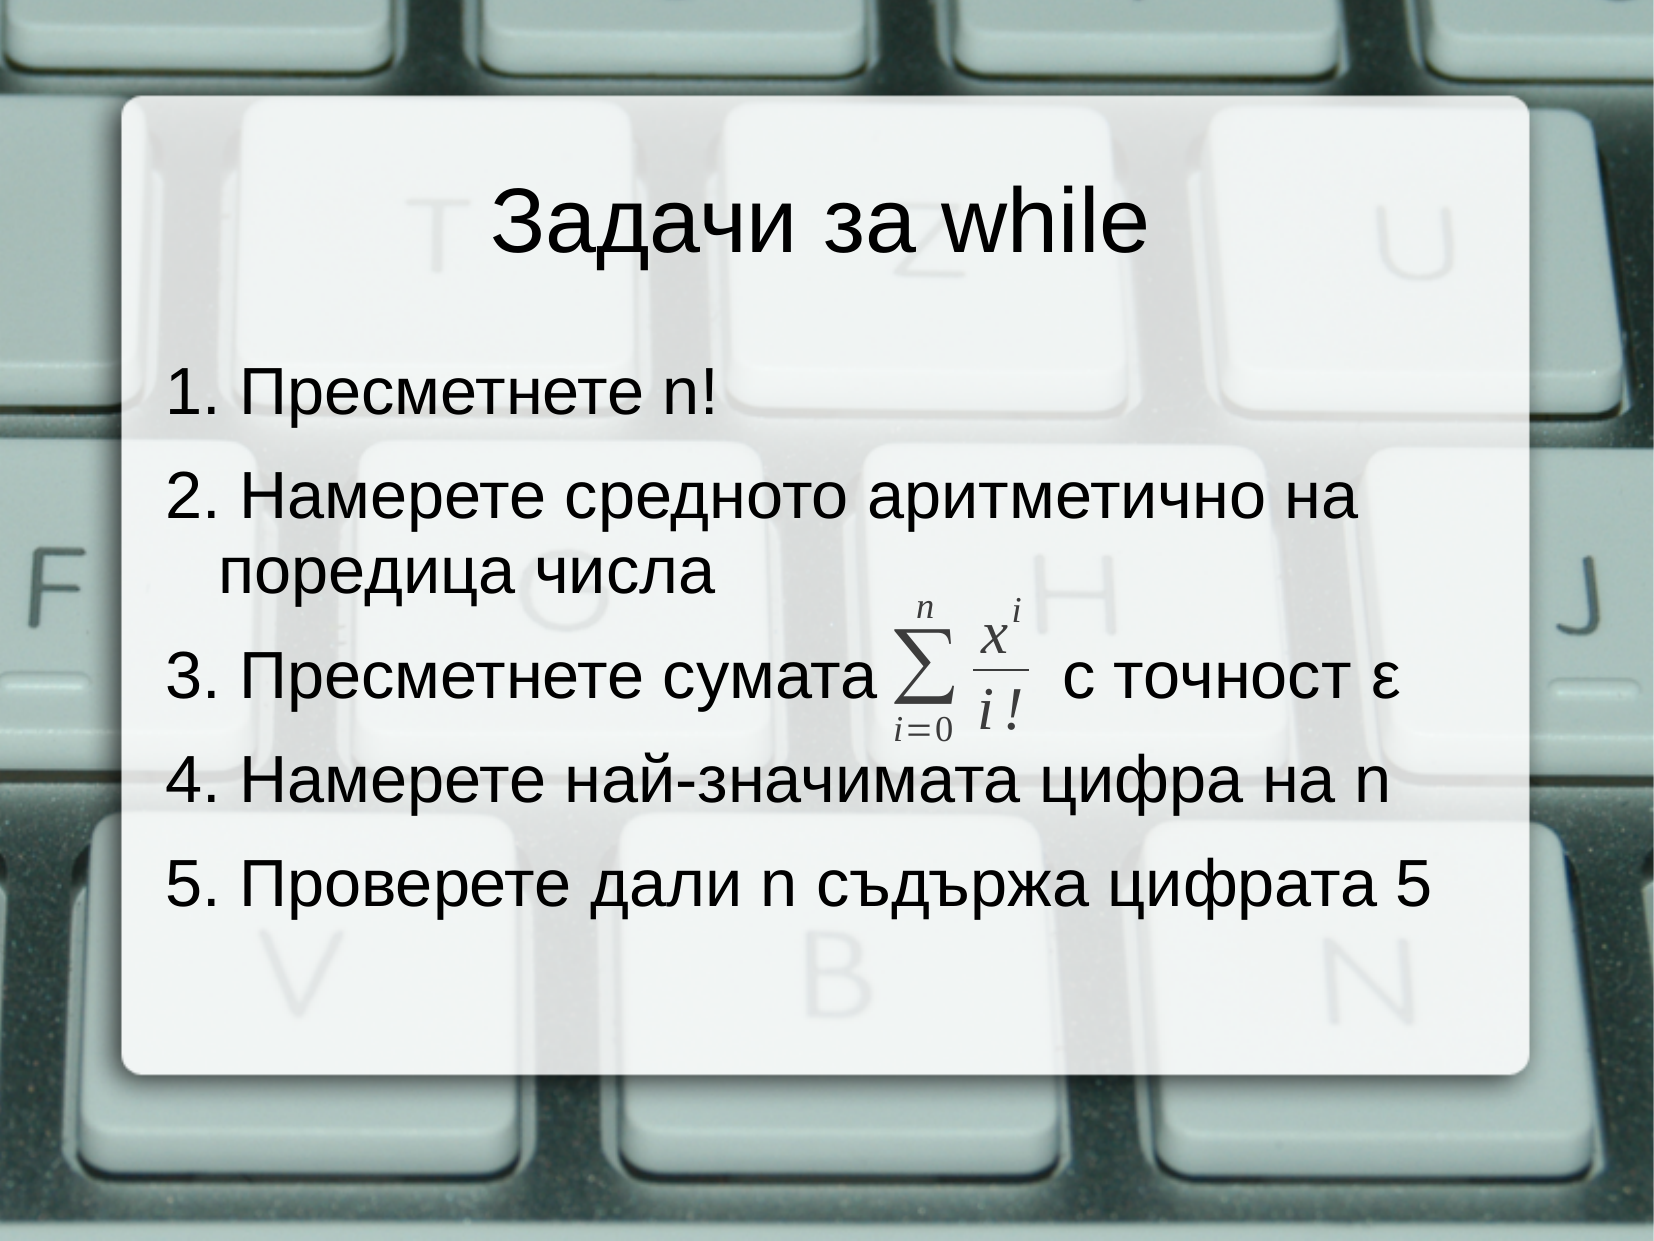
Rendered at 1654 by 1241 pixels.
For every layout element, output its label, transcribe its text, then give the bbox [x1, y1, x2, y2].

list Пресметнете n! Намерете средното аритметично на поредица числа Пресметнете сумата с точност ε Намерете най-значимата цифра на n Проверете дали n съдържа цифрата 5 [147, 354, 1506, 1074]
chart [774, 584, 1047, 749]
title Задачи за while [135, 117, 1506, 325]
picture [0, 0, 1654, 1241]
